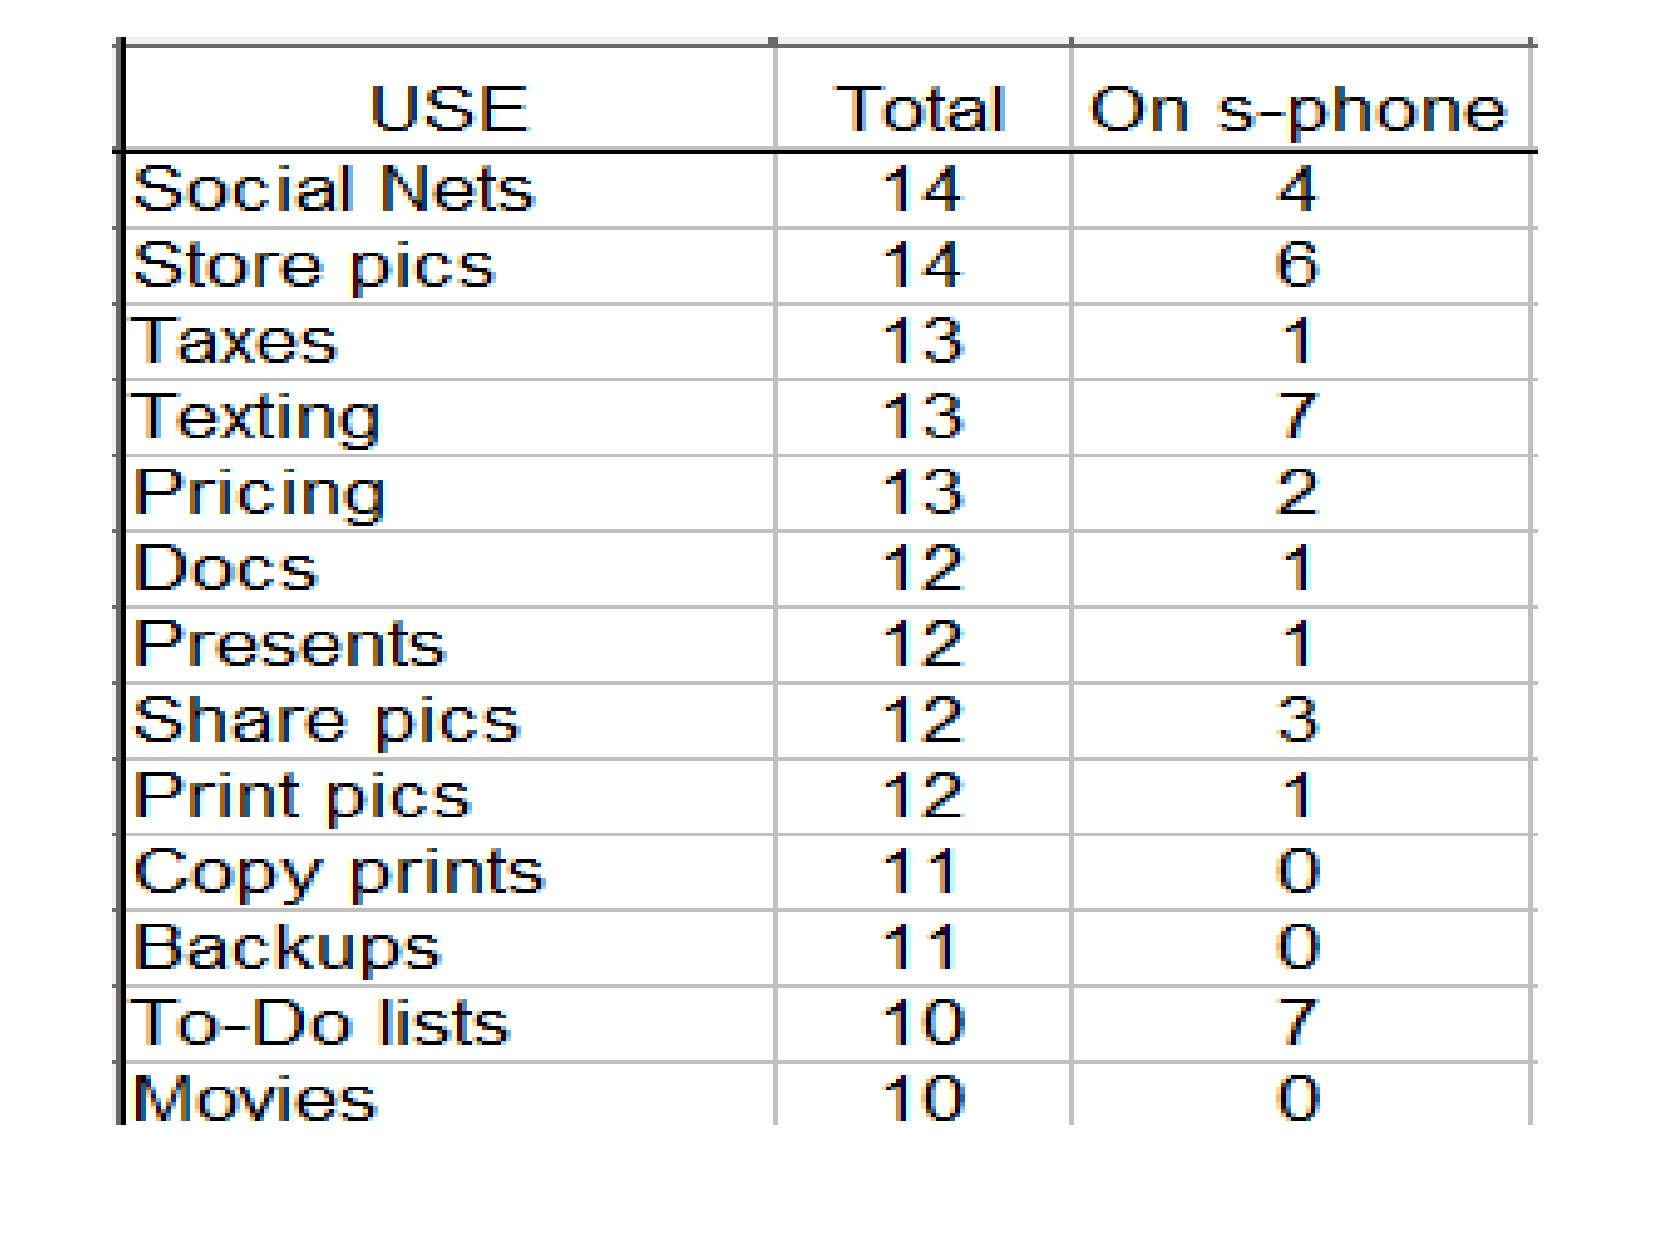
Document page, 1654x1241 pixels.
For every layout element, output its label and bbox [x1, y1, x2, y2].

picture [112, 37, 1538, 1126]
